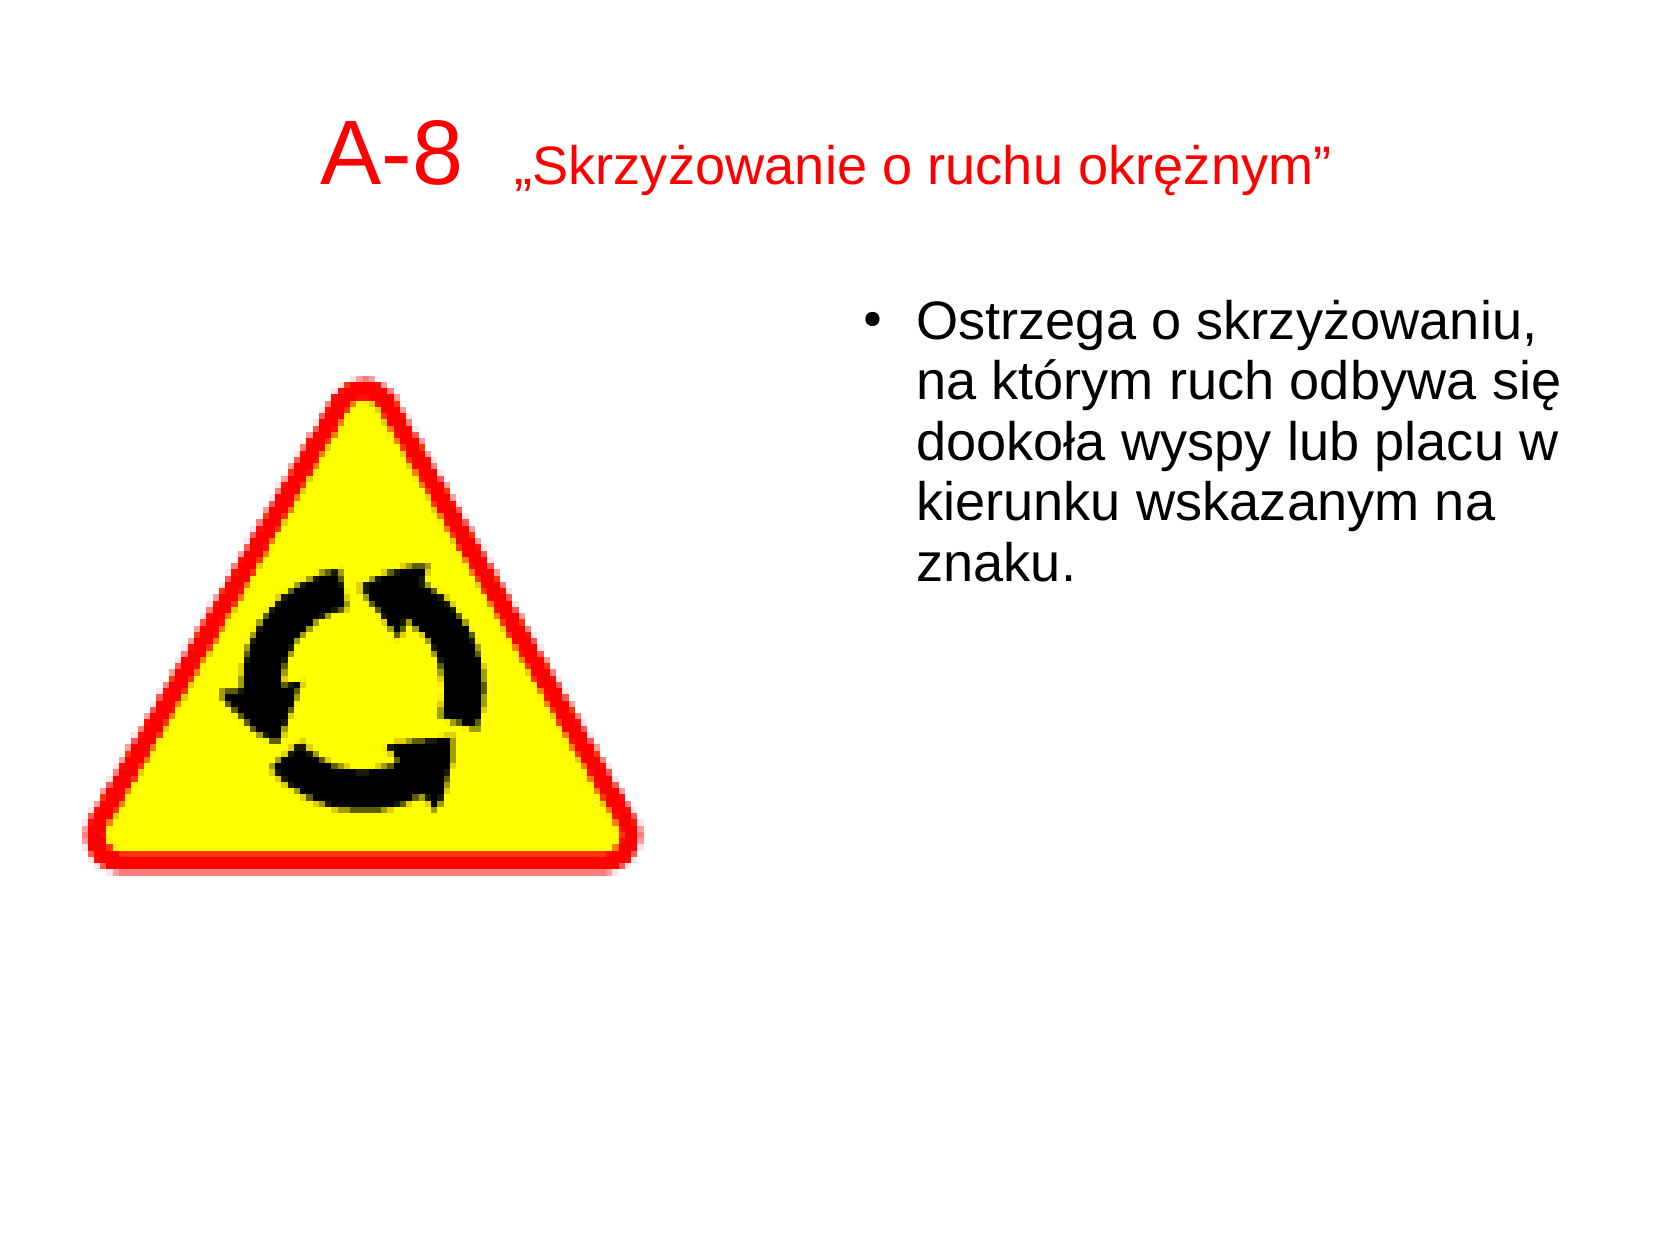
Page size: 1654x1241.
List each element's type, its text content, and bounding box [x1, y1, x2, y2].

title A-8 „Skrzyżowanie o ruchu okrężnym” [82, 56, 1571, 250]
picture [82, 376, 644, 876]
list Ostrzega o skrzyżowaniu, na którym ruch odbywa się dookoła wyspy lub placu w kierunku wskazanym na znaku. [845, 290, 1572, 1094]
